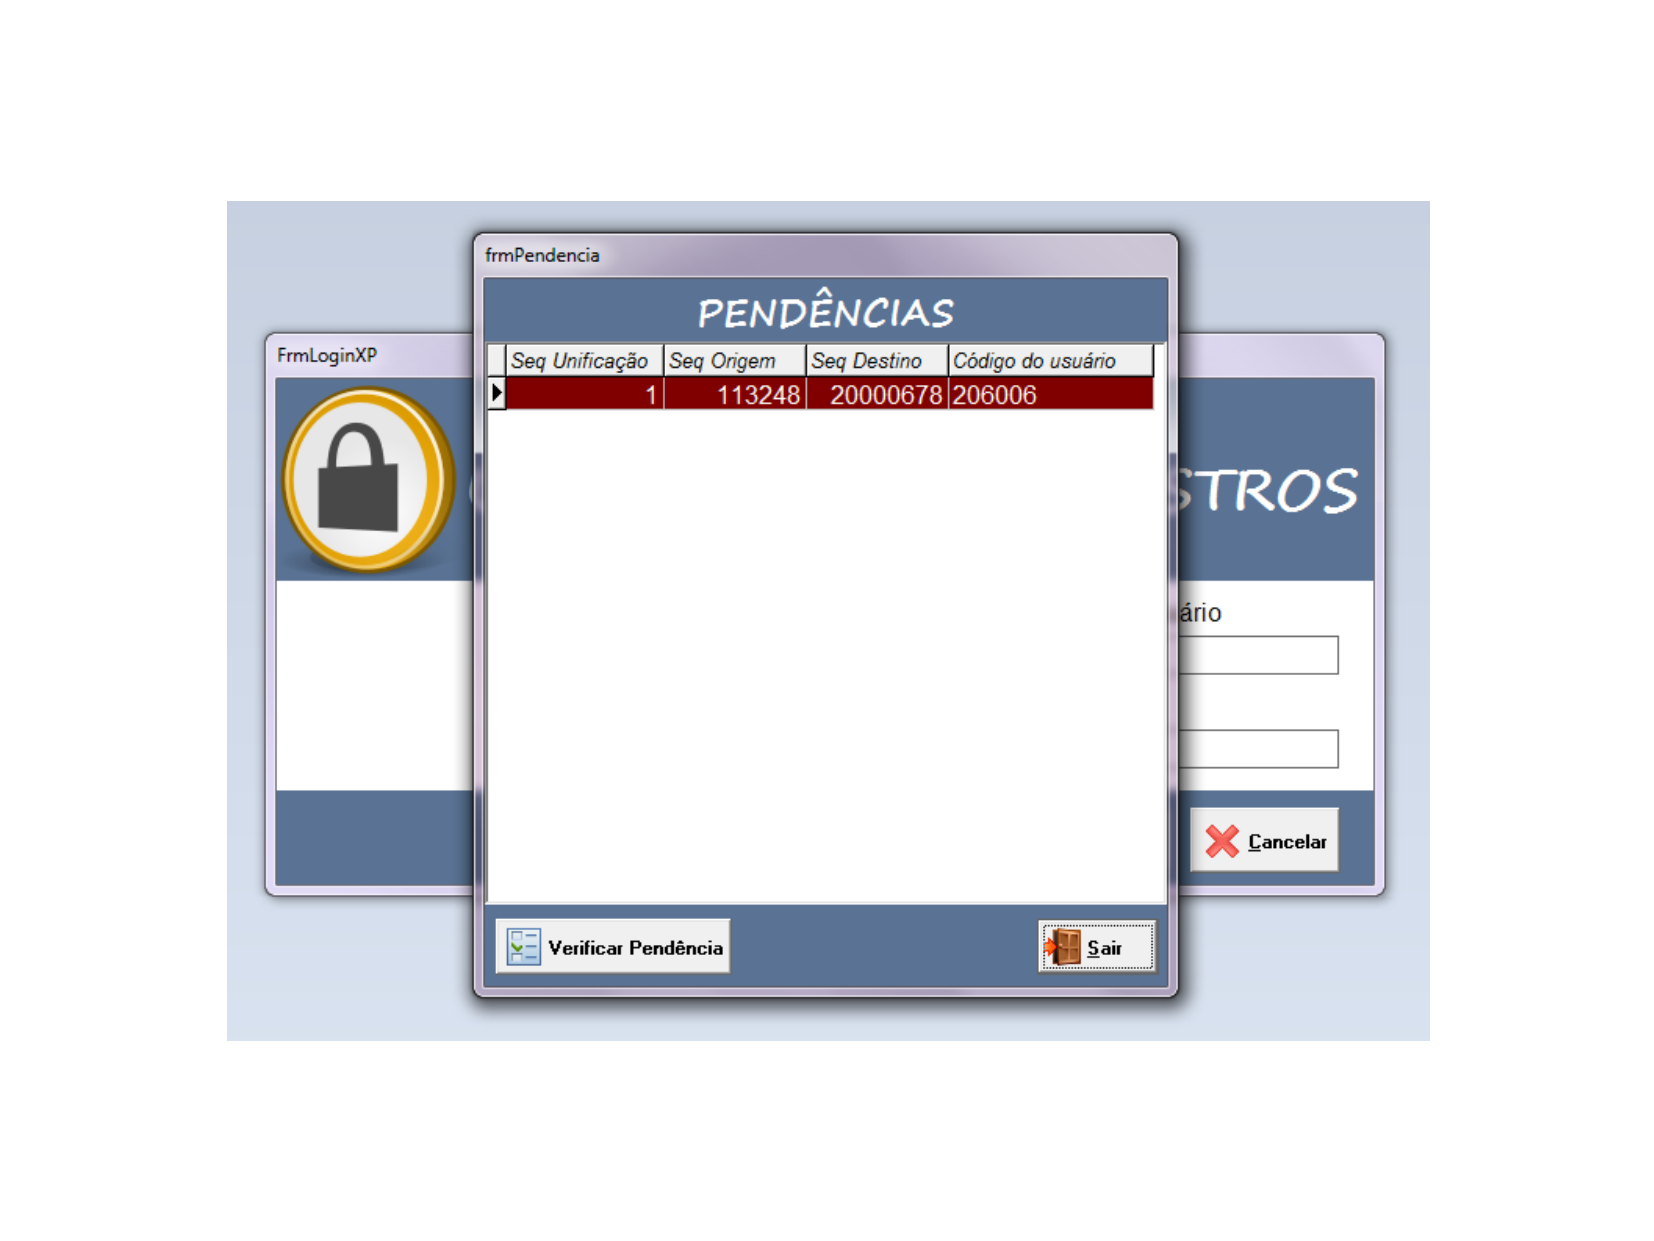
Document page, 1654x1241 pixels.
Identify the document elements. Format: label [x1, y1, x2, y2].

picture [227, 201, 1430, 1041]
